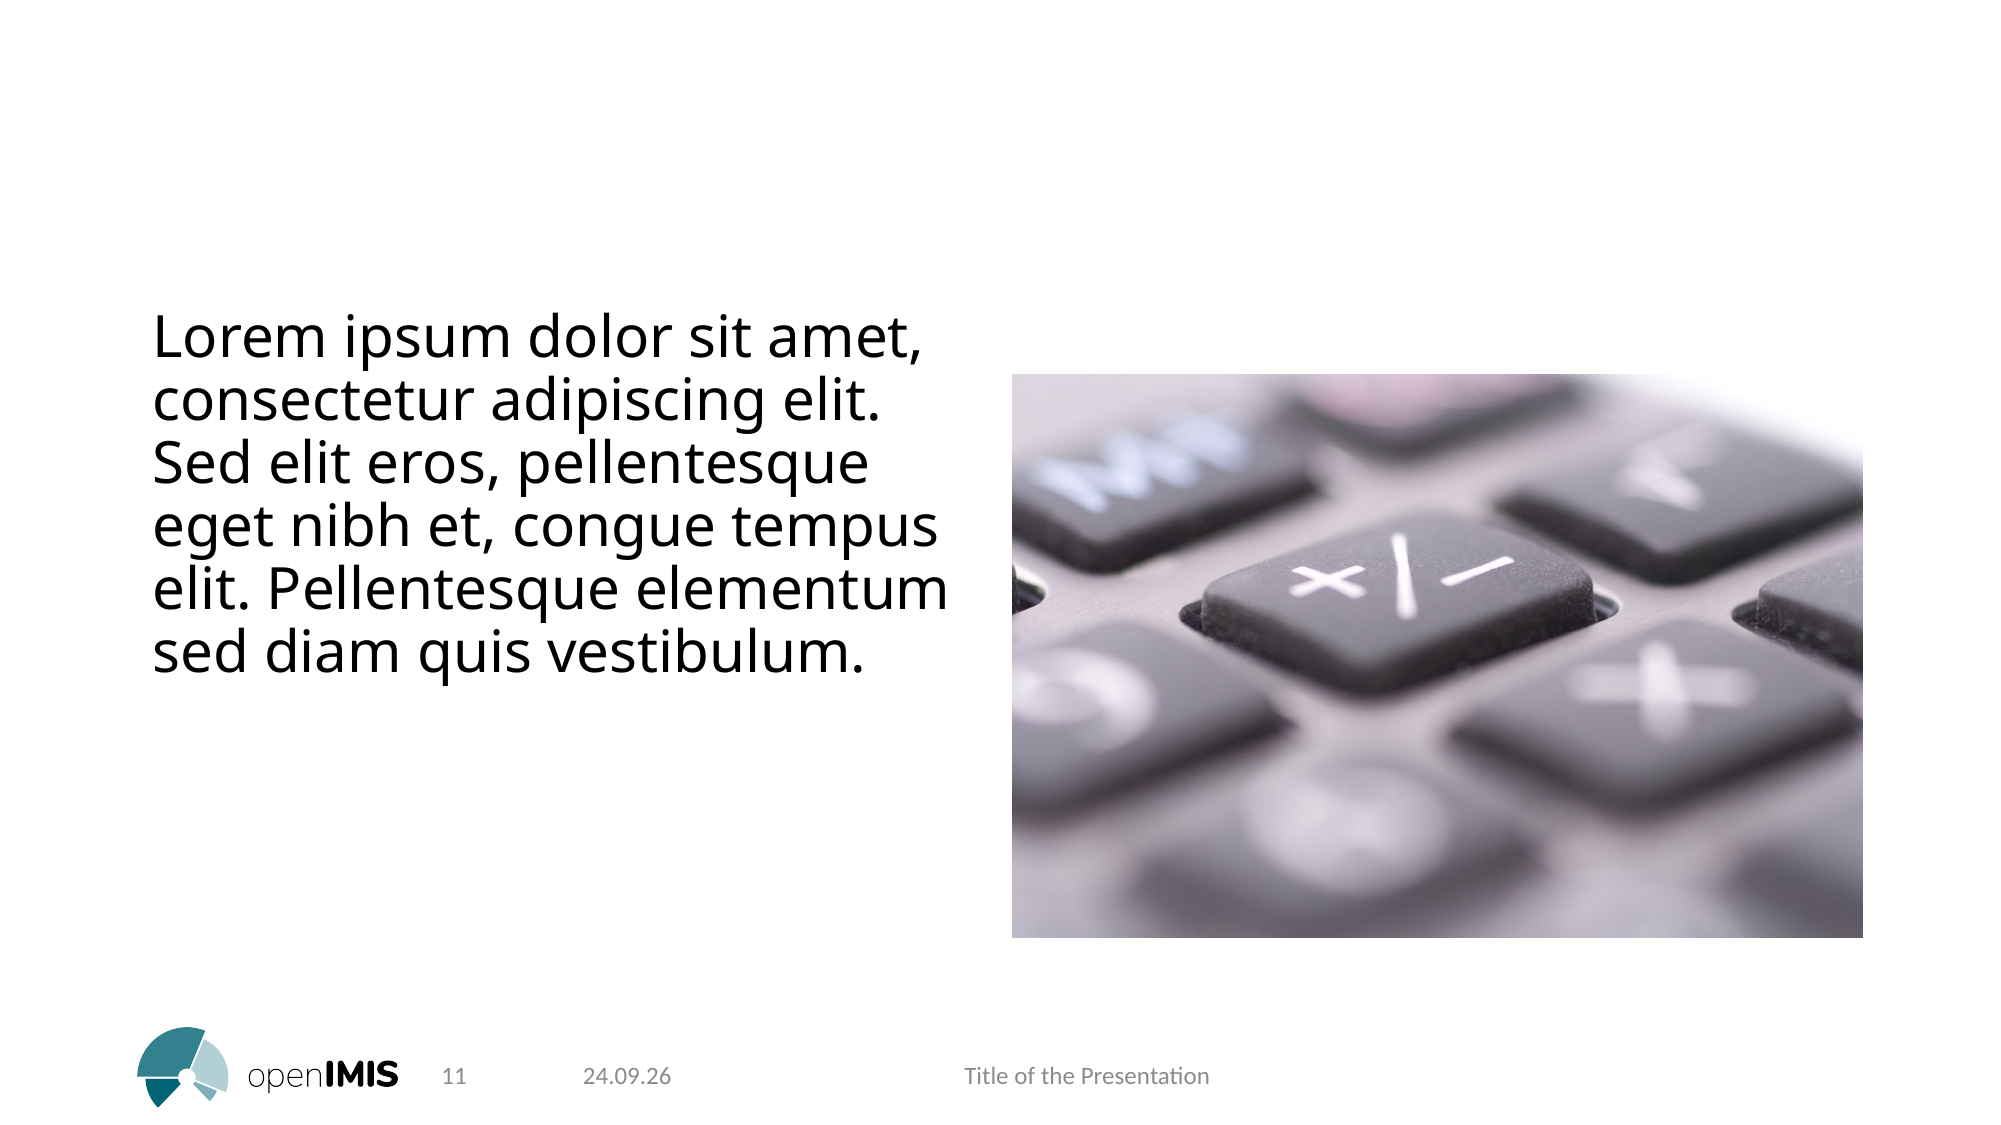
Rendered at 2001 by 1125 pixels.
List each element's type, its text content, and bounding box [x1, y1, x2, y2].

slide_number 30.11.21 [567, 1044, 937, 1105]
slide_number <number> [426, 1044, 555, 1105]
list Lorem ipsum dolor sit amet, consectetur adipiscing elit. Sed elit eros, pellentesque eget nibh et, congue tempus elit. Pellentesque elementum sed diam quis vestibulum. [137, 299, 988, 1014]
picture [137, 1027, 437, 1108]
footer Title of the Presentation [949, 1044, 1751, 1105]
picture [1012, 374, 1863, 938]
